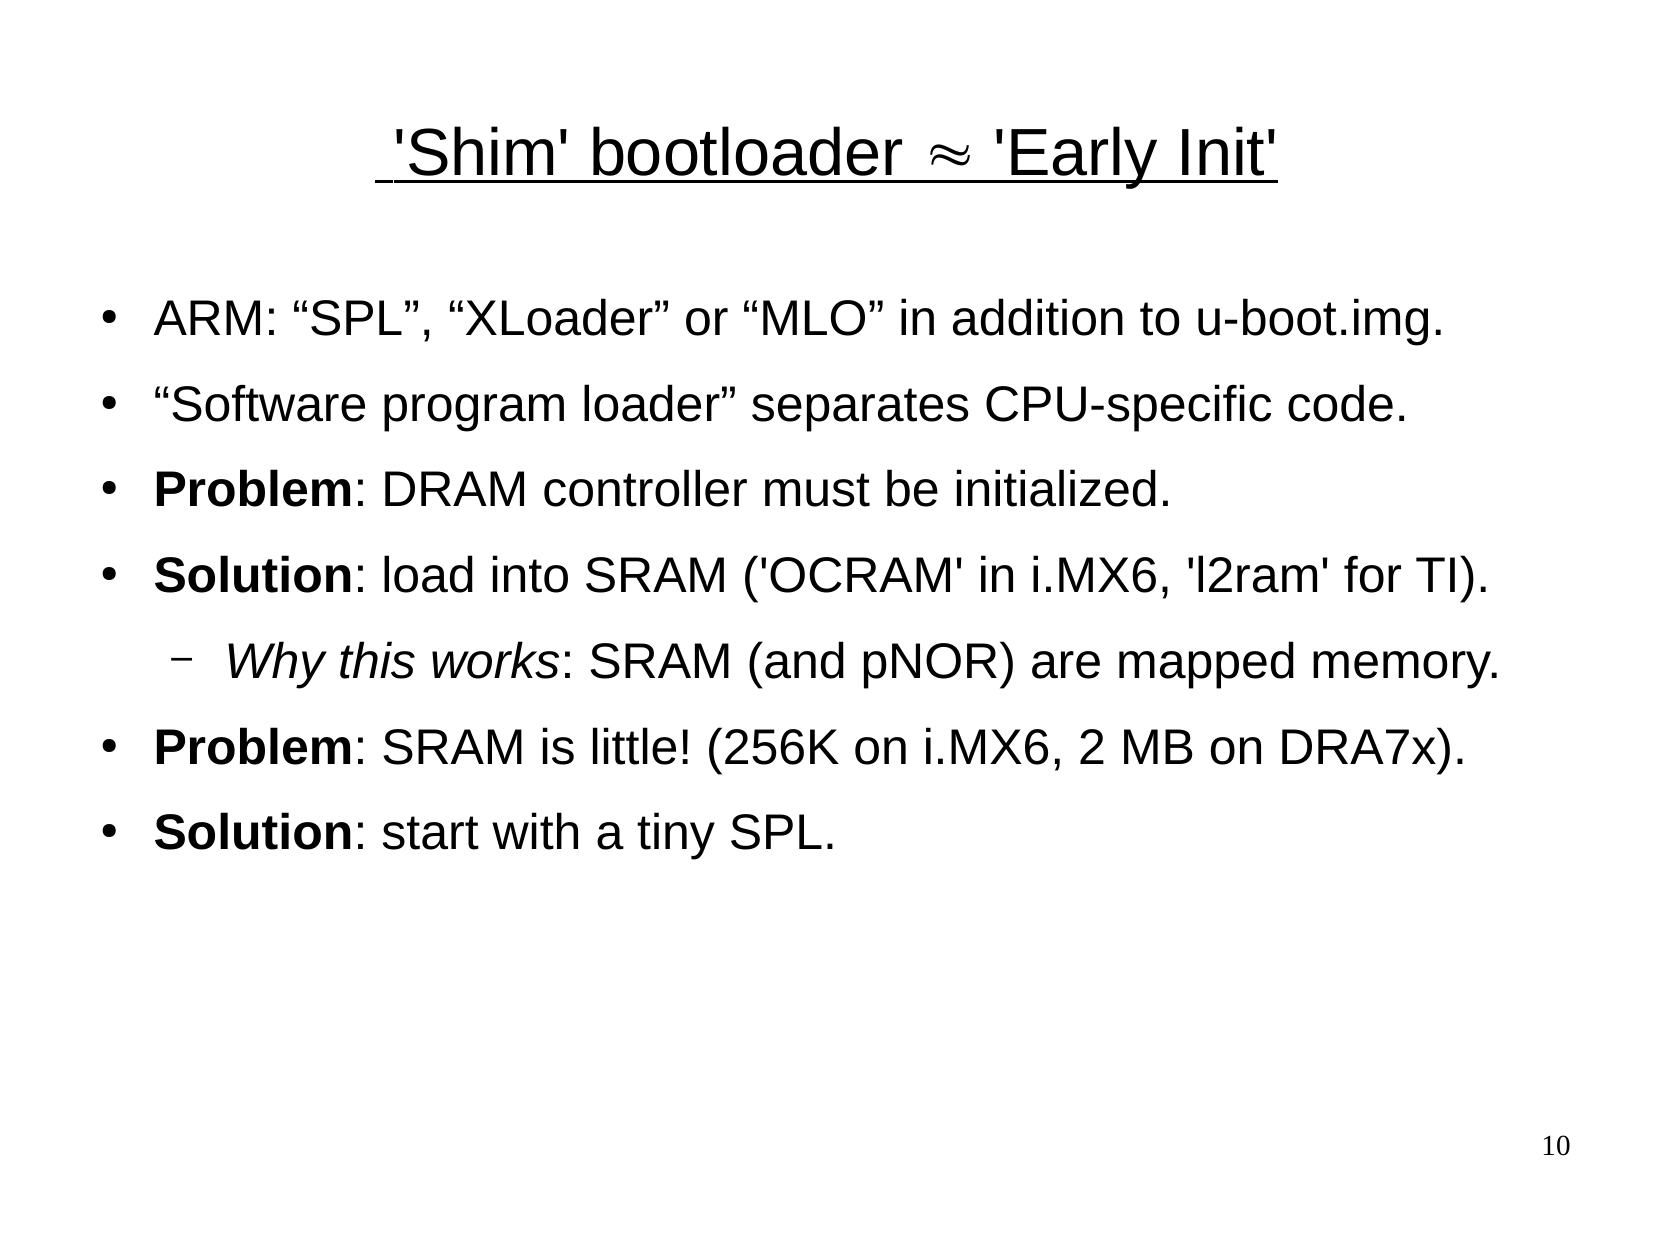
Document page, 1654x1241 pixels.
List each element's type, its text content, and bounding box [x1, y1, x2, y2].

list ARM: “SPL”, “XLoader” or “MLO” in addition to u-boot.img. “Software program loader” separates CPU-specific code. Problem: DRAM controller must be initialized. Solution: load into SRAM ('OCRAM' in i.MX6, 'l2ram' for TI). Why this works: SRAM (and pNOR) are mapped memory. Problem: SRAM is little! (256K on i.MX6, 2 MB on DRA7x). Solution: start with a tiny SPL. [82, 290, 1571, 1010]
title 'Shim' bootloader » 'Early Init' [82, 49, 1571, 257]
